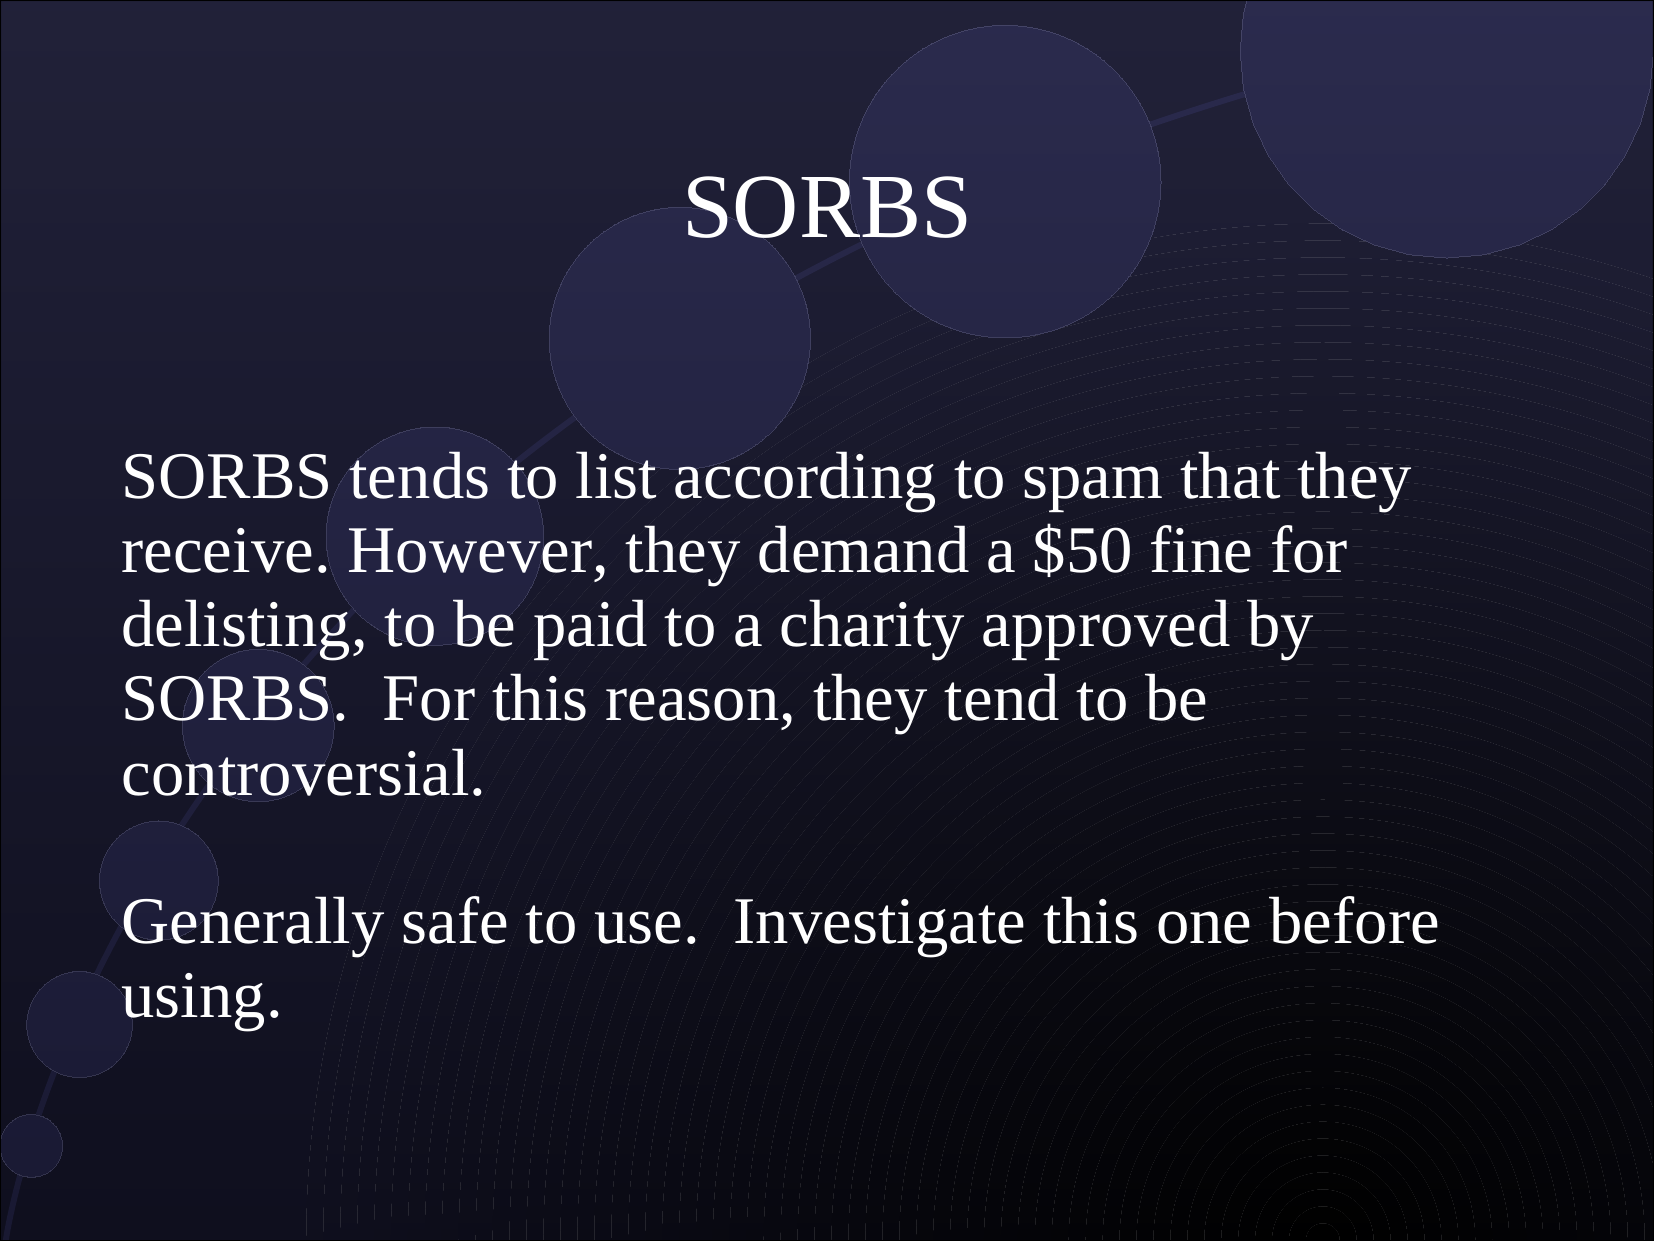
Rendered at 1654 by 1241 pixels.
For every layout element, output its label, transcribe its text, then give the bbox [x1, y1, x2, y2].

title SORBS [121, 102, 1534, 311]
subtitle SORBS tends to list according to spam that they receive. However, they demand a $50 fine for delisting, to be paid to a charity approved by SORBS. For this reason, they tend to be controversial. Generally safe to use. Investigate this one before using. [121, 344, 1534, 1127]
